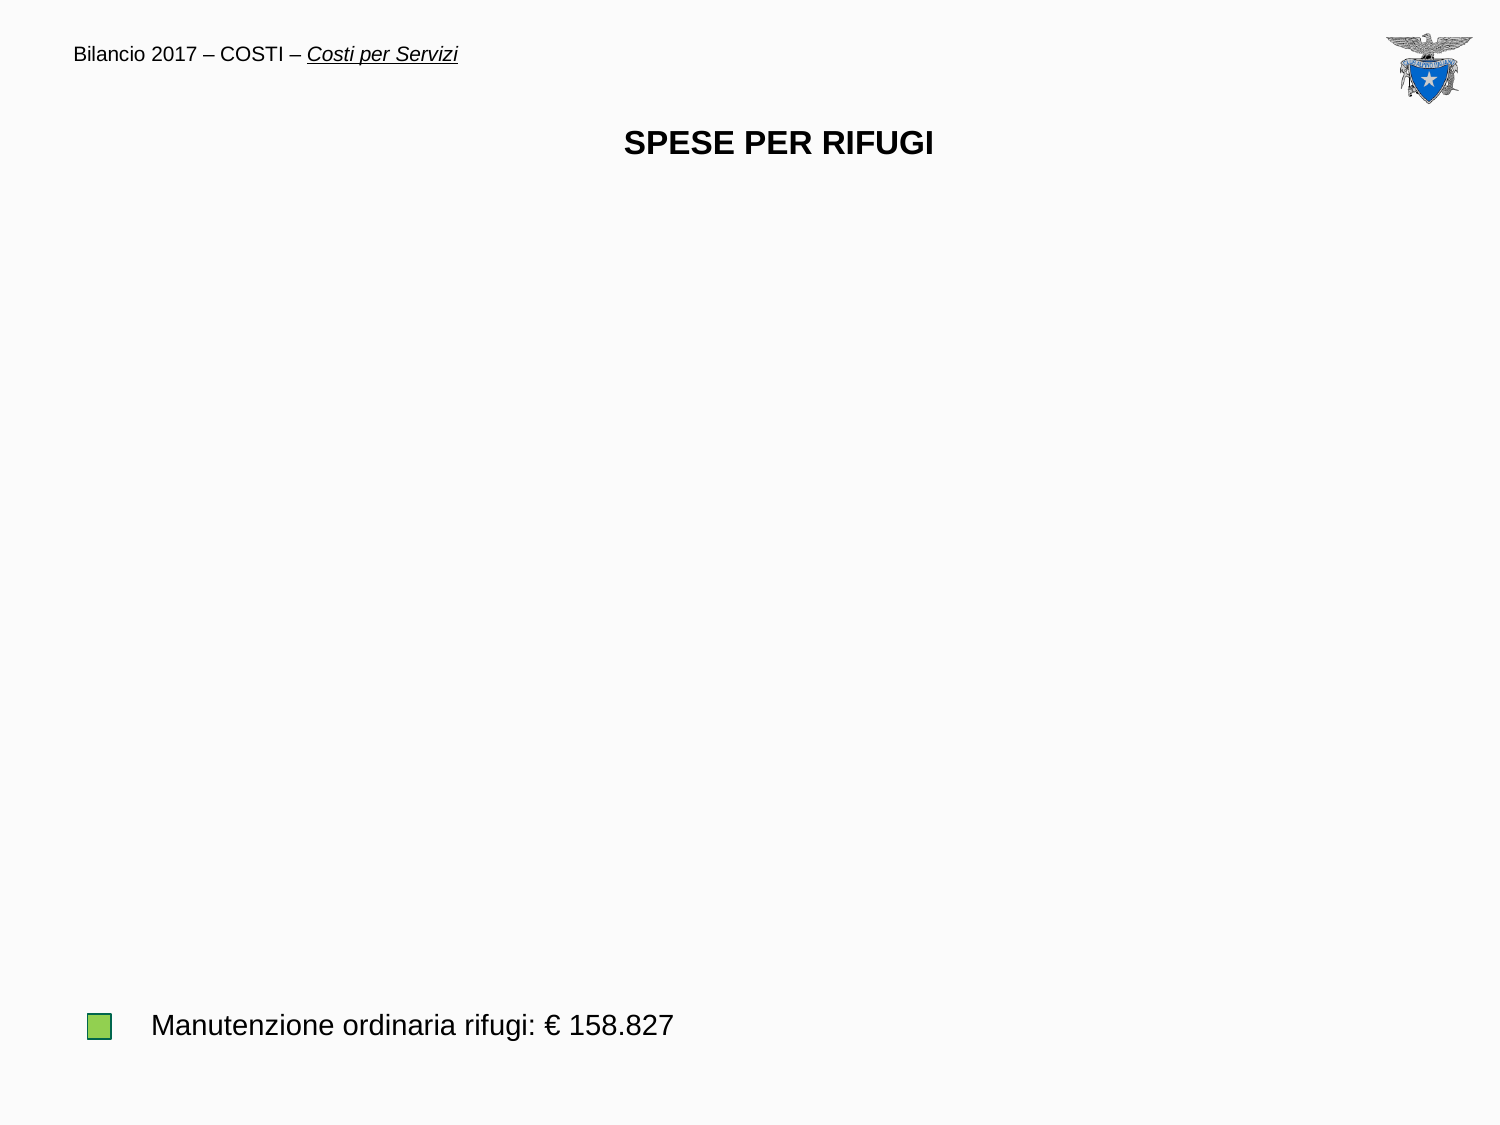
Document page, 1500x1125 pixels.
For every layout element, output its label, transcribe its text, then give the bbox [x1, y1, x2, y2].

text_box SPESE PER RIFUGI [206, 117, 1353, 174]
text_box [89, 1016, 109, 1037]
text_box Bilancio 2017 – COSTI – Costi per Servizi [58, 35, 504, 76]
text_box Manutenzione ordinaria rifugi: € 158.827 [135, 1000, 1353, 1052]
picture [1382, 29, 1477, 112]
